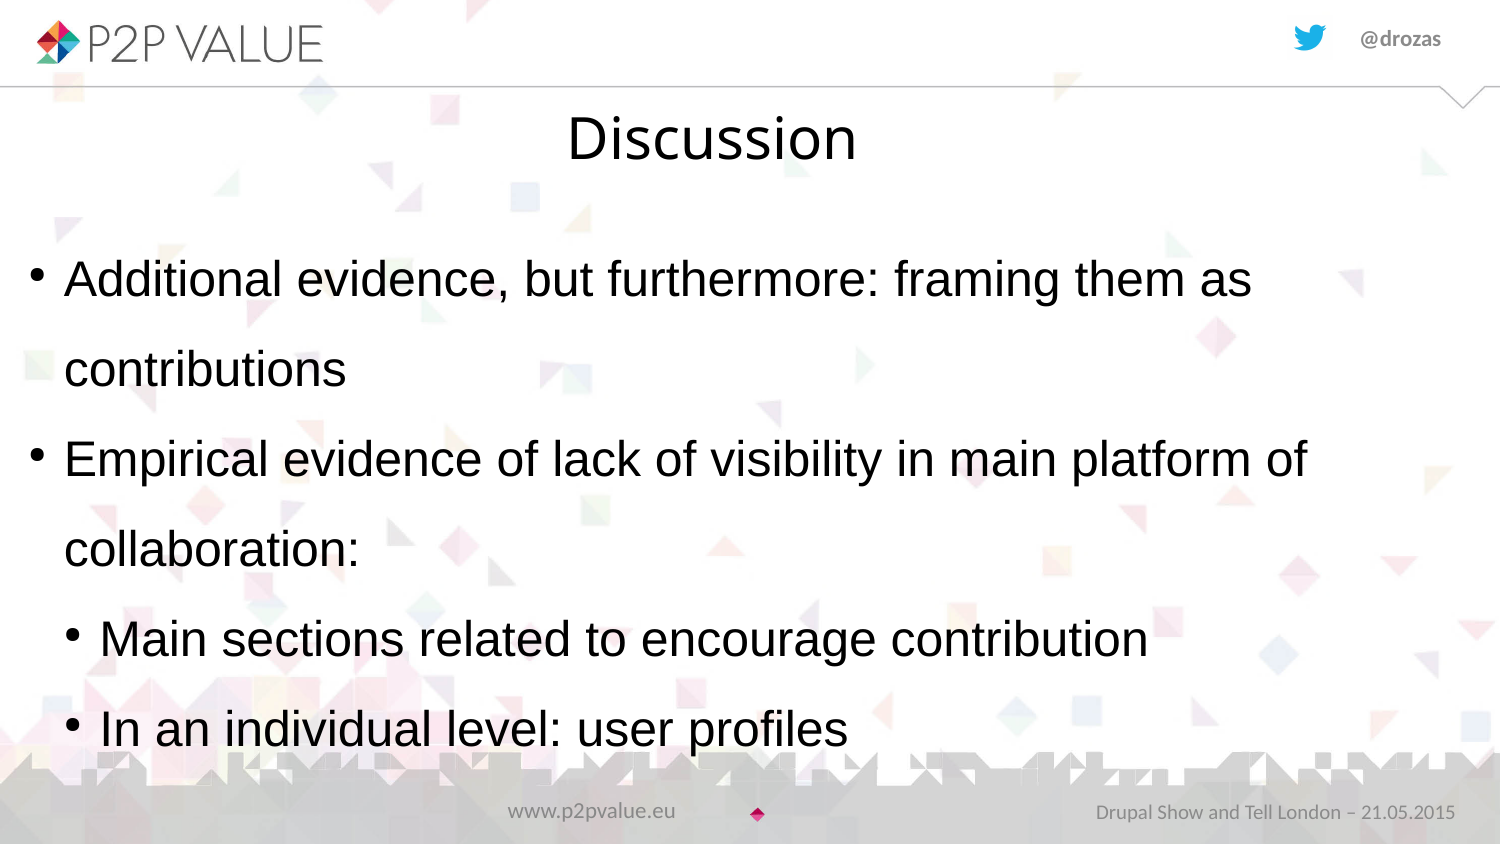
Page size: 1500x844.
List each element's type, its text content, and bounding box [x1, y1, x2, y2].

text_box www.p2pvalue.eu [501, 789, 720, 829]
text_box @drozas [1333, 15, 1455, 60]
subtitle Additional evidence, but furthermore: framing them as contributions Empirical evidence of lack of visibility in main platform of collaboration: Main sections related to encourage contribution In an individual level: user profiles [15, 210, 1496, 766]
title Discussion [60, 92, 1366, 181]
text_box Drupal Show and Tell London – 21.05.2015 [777, 788, 1470, 834]
picture [0, 0, 1500, 844]
